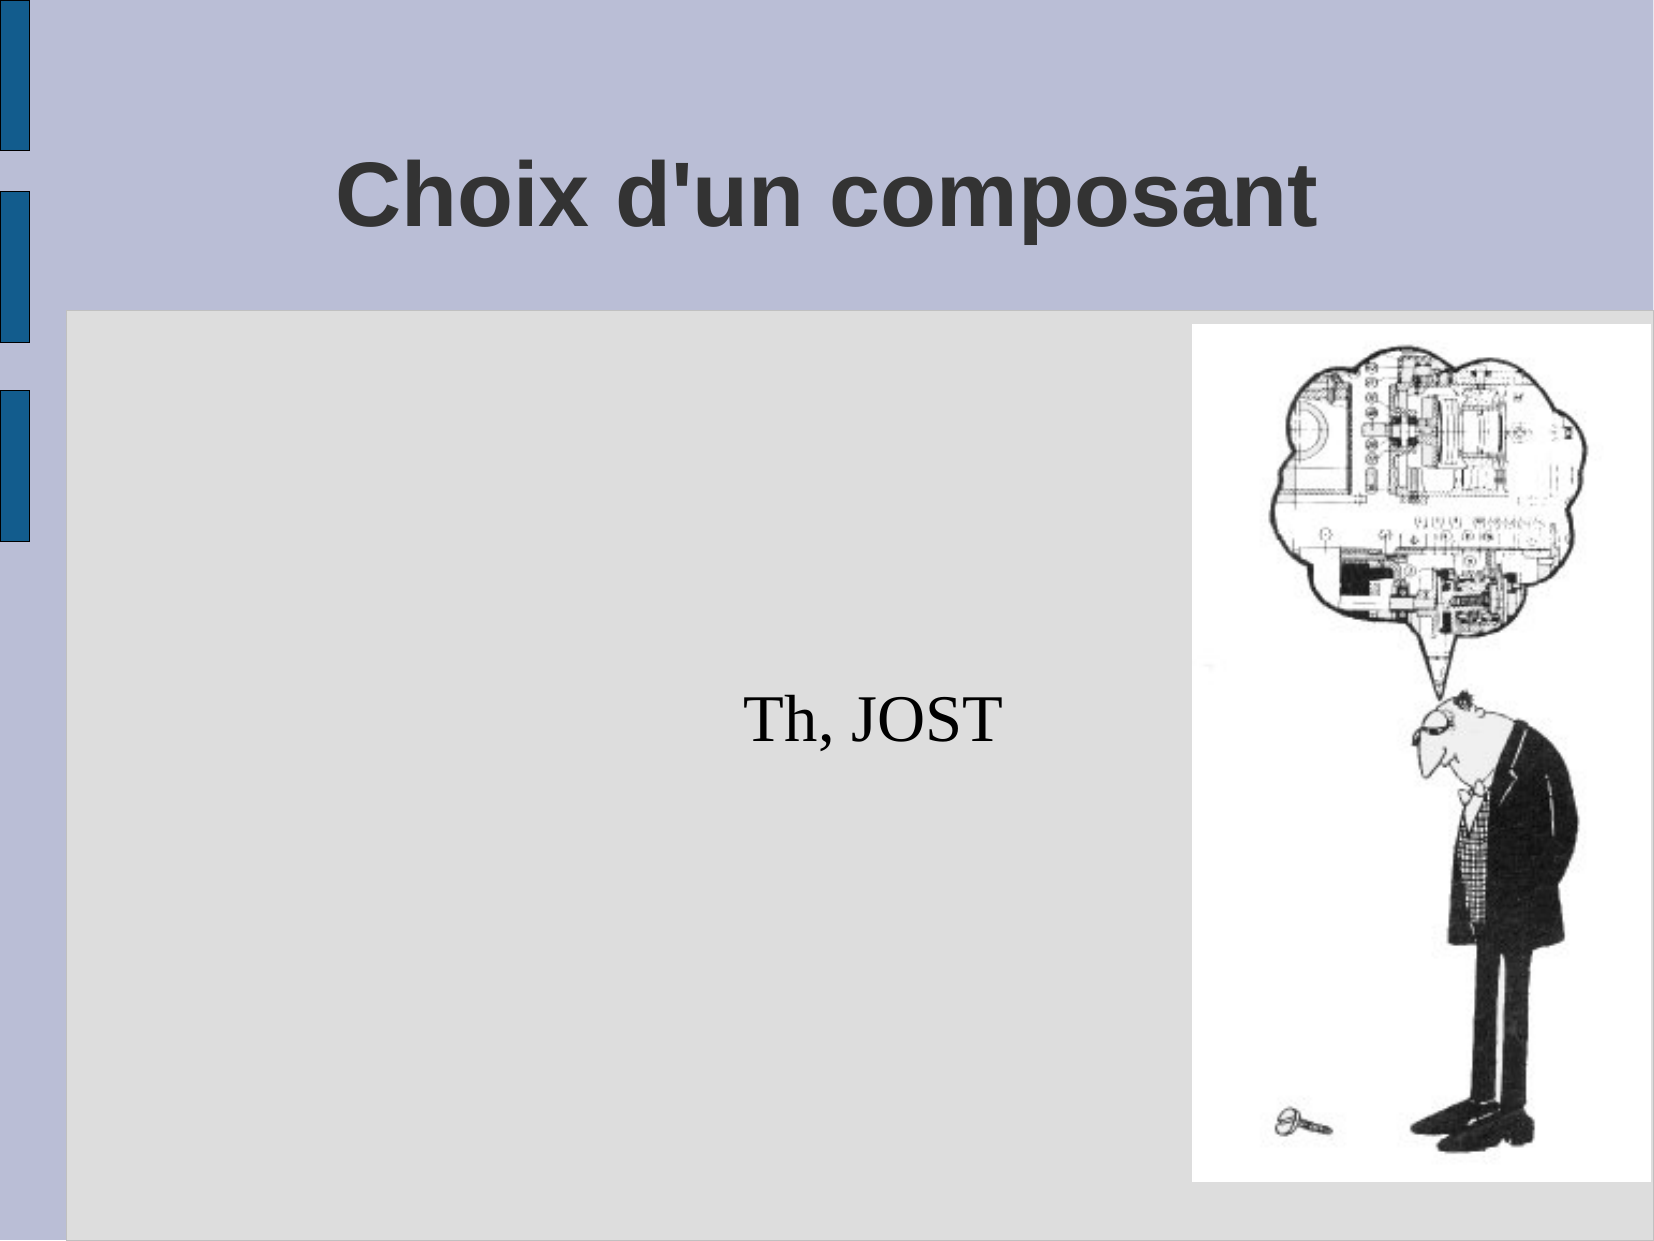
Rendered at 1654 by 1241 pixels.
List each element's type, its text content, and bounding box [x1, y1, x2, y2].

subtitle Th, JOST [178, 364, 1192, 1147]
title Choix d'un composant [121, 91, 1534, 299]
picture [1192, 324, 1651, 1182]
